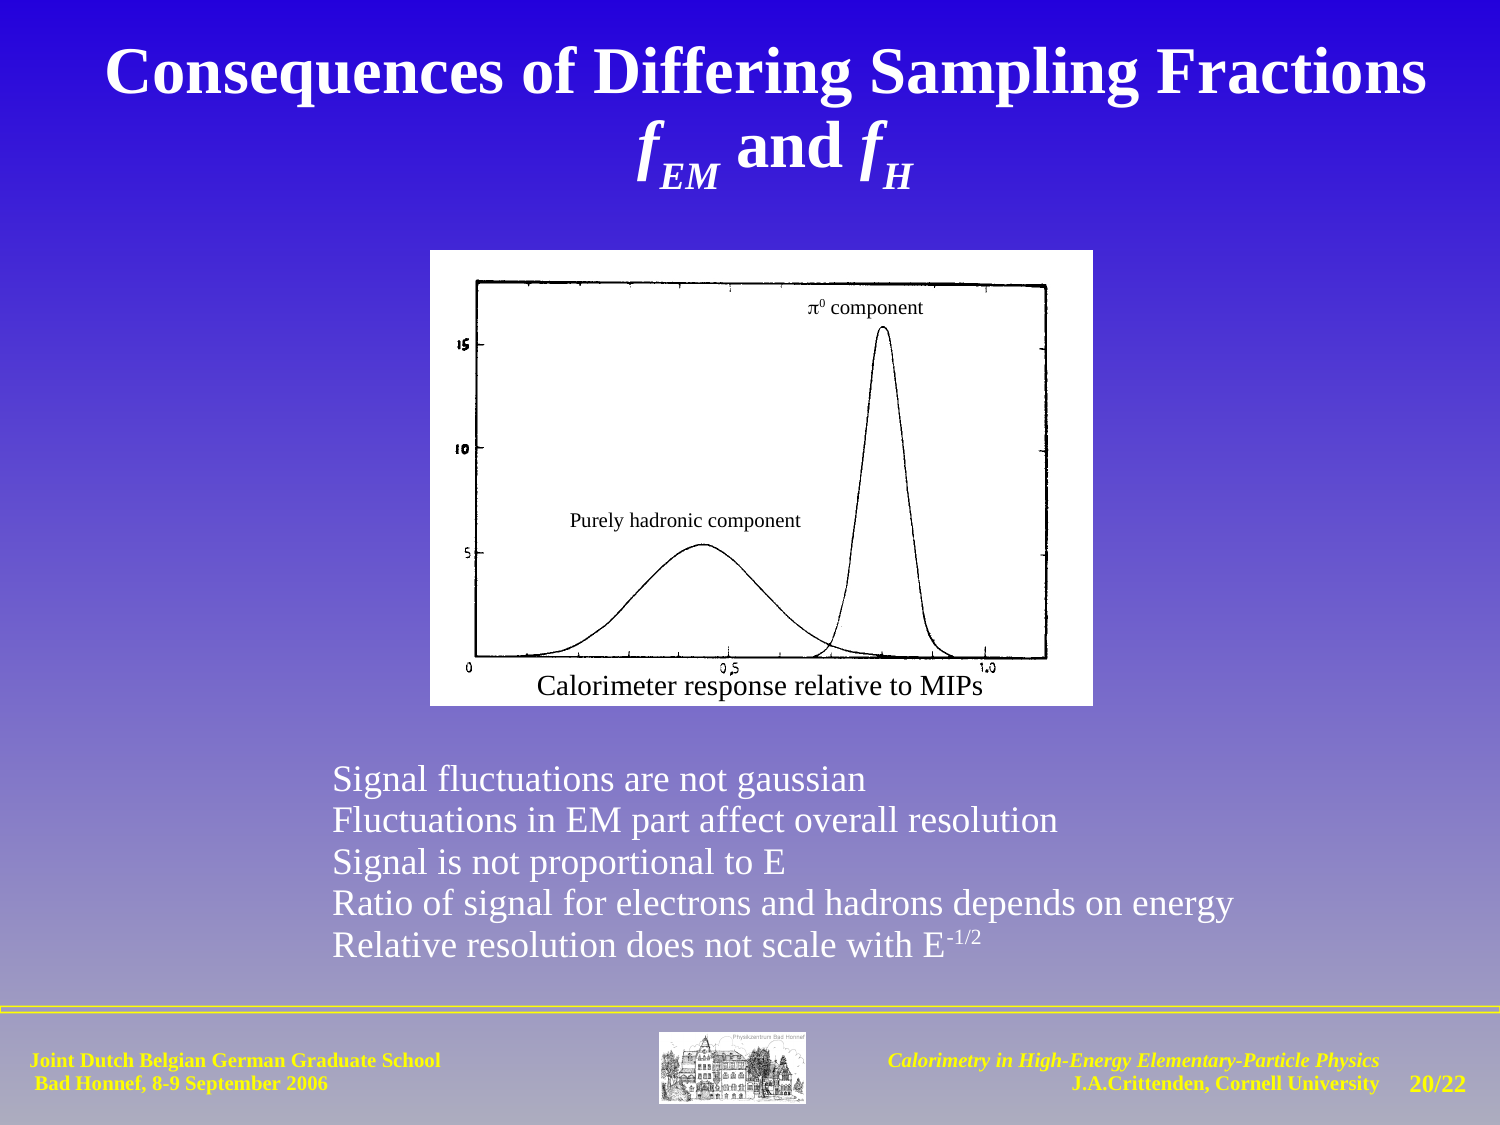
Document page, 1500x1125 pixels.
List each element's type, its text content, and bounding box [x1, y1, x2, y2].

picture [430, 250, 1093, 706]
picture [659, 1032, 806, 1104]
text_box  component [807, 294, 957, 320]
title Consequences of Differing Sampling Fractions fEM and fH [45, 22, 1500, 210]
text_box Signal fluctuations are not gaussian Fluctuations in EM part affect overall resolution Signal is not proportional to E Ratio of signal for electrons and hadrons depends on energy Relative resolution does not scale with E-1/2 [322, 757, 1236, 966]
text_box Purely hadronic component [569, 508, 817, 532]
text_box Calorimeter response relative to MIPs [529, 669, 1005, 702]
